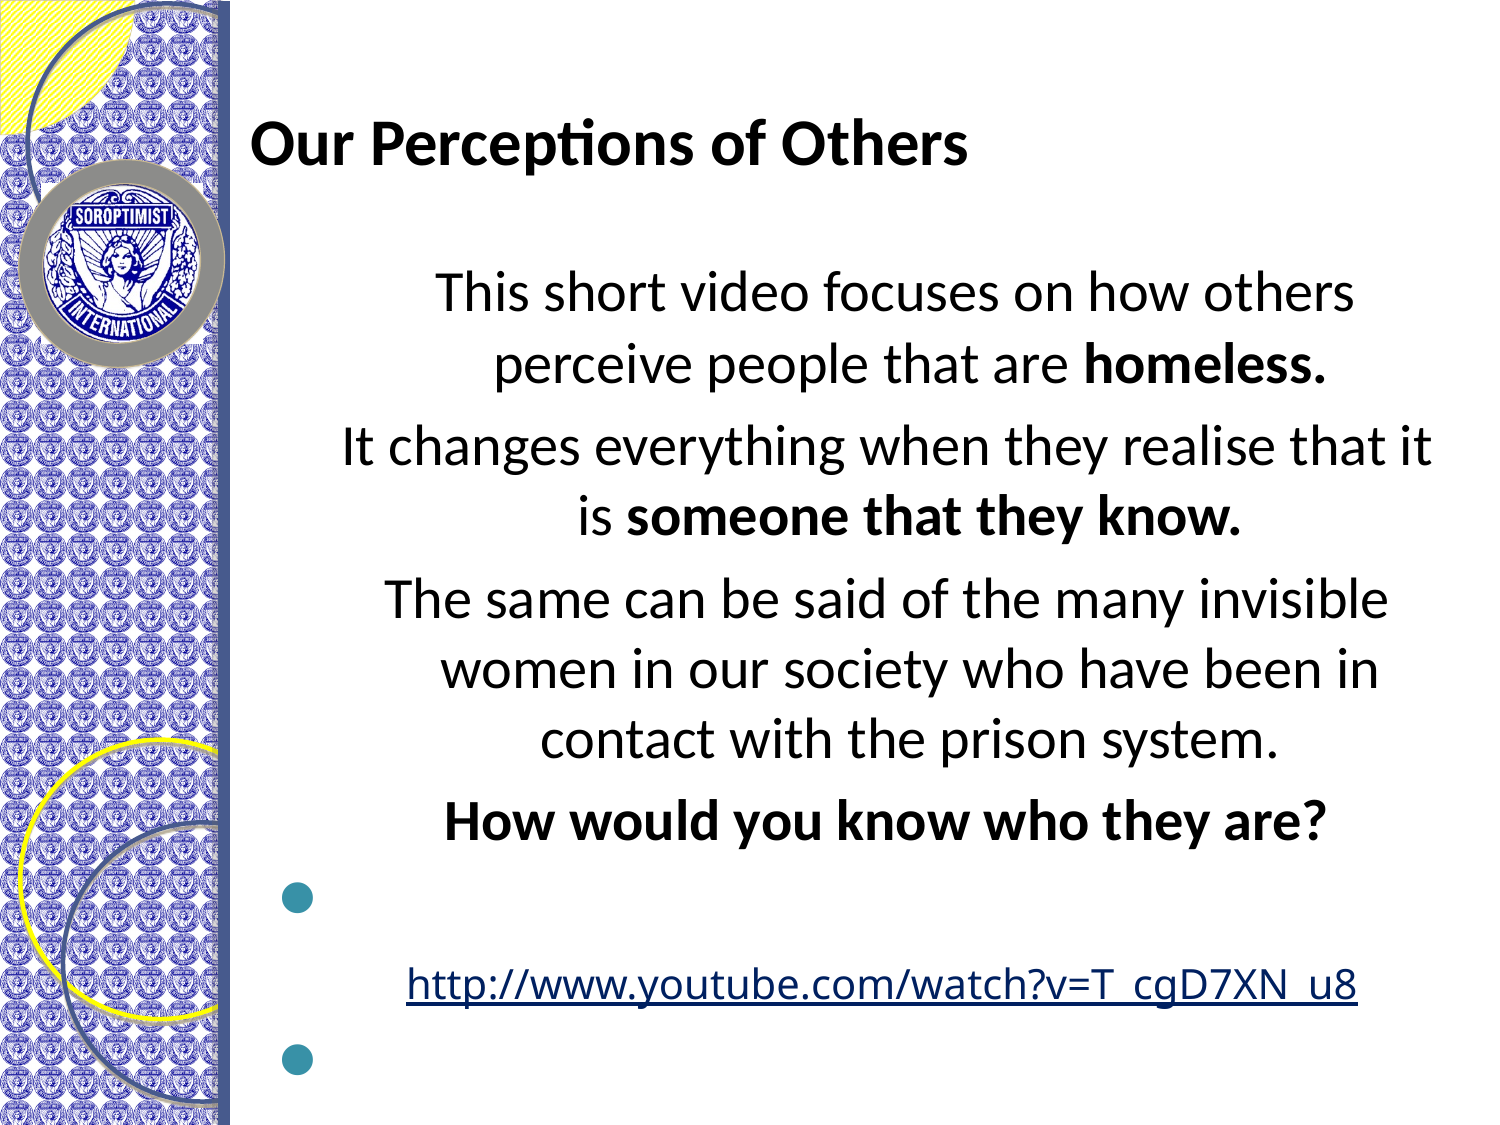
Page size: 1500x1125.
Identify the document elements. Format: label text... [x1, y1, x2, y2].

picture [23, 747, 212, 972]
picture [44, 187, 198, 342]
list This short video focuses on how others perceive people that are homeless. It changes everything when they realise that it is someone that they know. The same can be said of the many invisible women in our society who have been in contact with the prison system. How would you know who they are? http://www.youtube.com/watch?v=T_cgD7XN_u8 [235, 237, 1466, 894]
picture [0, 134, 218, 1125]
title Our Perceptions of Others [235, 45, 1466, 233]
picture [31, 11, 212, 207]
picture [1, 1, 134, 134]
picture [66, 830, 212, 1016]
picture [136, 0, 212, 8]
picture [70, 996, 212, 1099]
picture [32, 16, 133, 130]
